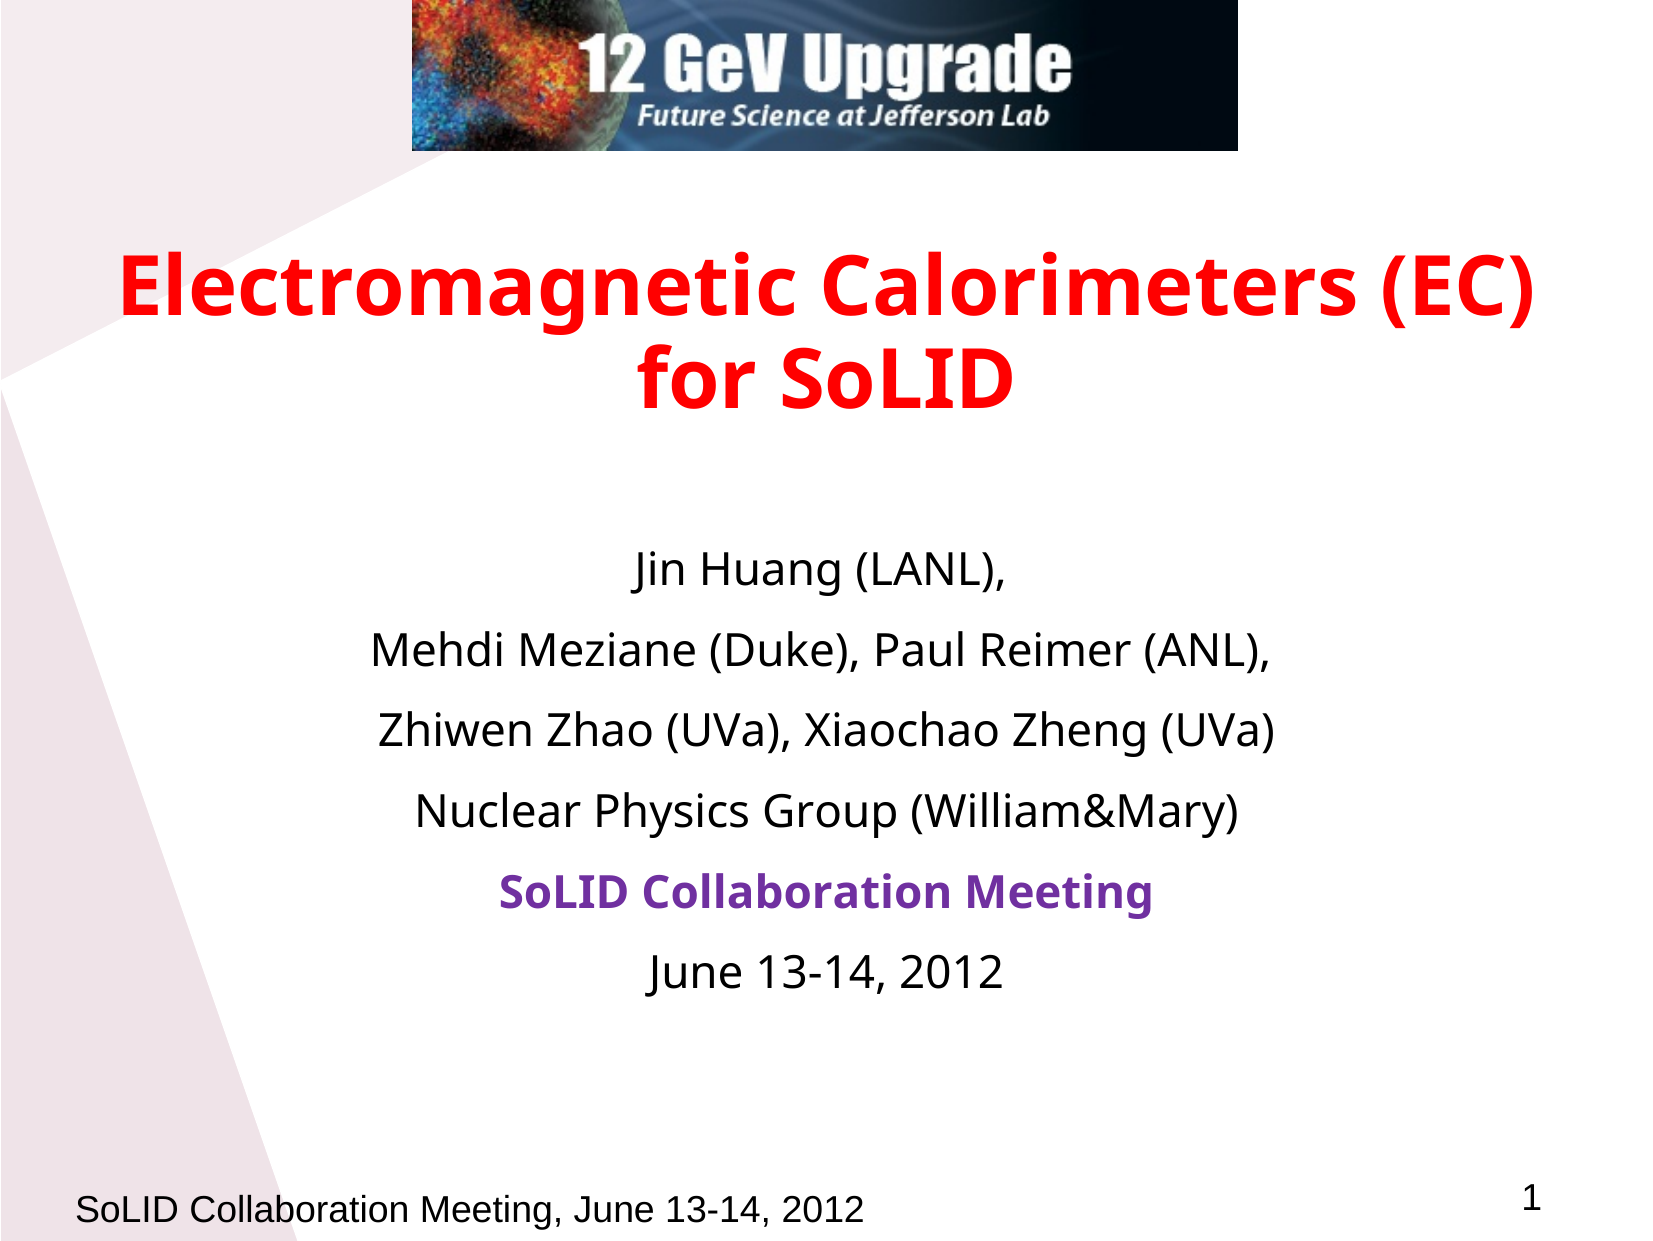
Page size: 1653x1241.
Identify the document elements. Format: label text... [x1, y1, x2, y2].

picture [412, 0, 1238, 151]
title Electromagnetic Calorimeters (EC) for SoLID [55, 234, 1599, 597]
list Jin Huang (LANL), Mehdi Meziane (Duke), Paul Reimer (ANL), Zhiwen Zhao (UVa), Xiaochao Zheng (UVa) Nuclear Physics Group (William&Mary) SoLID Collaboration Meeting June 13-14, 2012 [247, 537, 1406, 1089]
